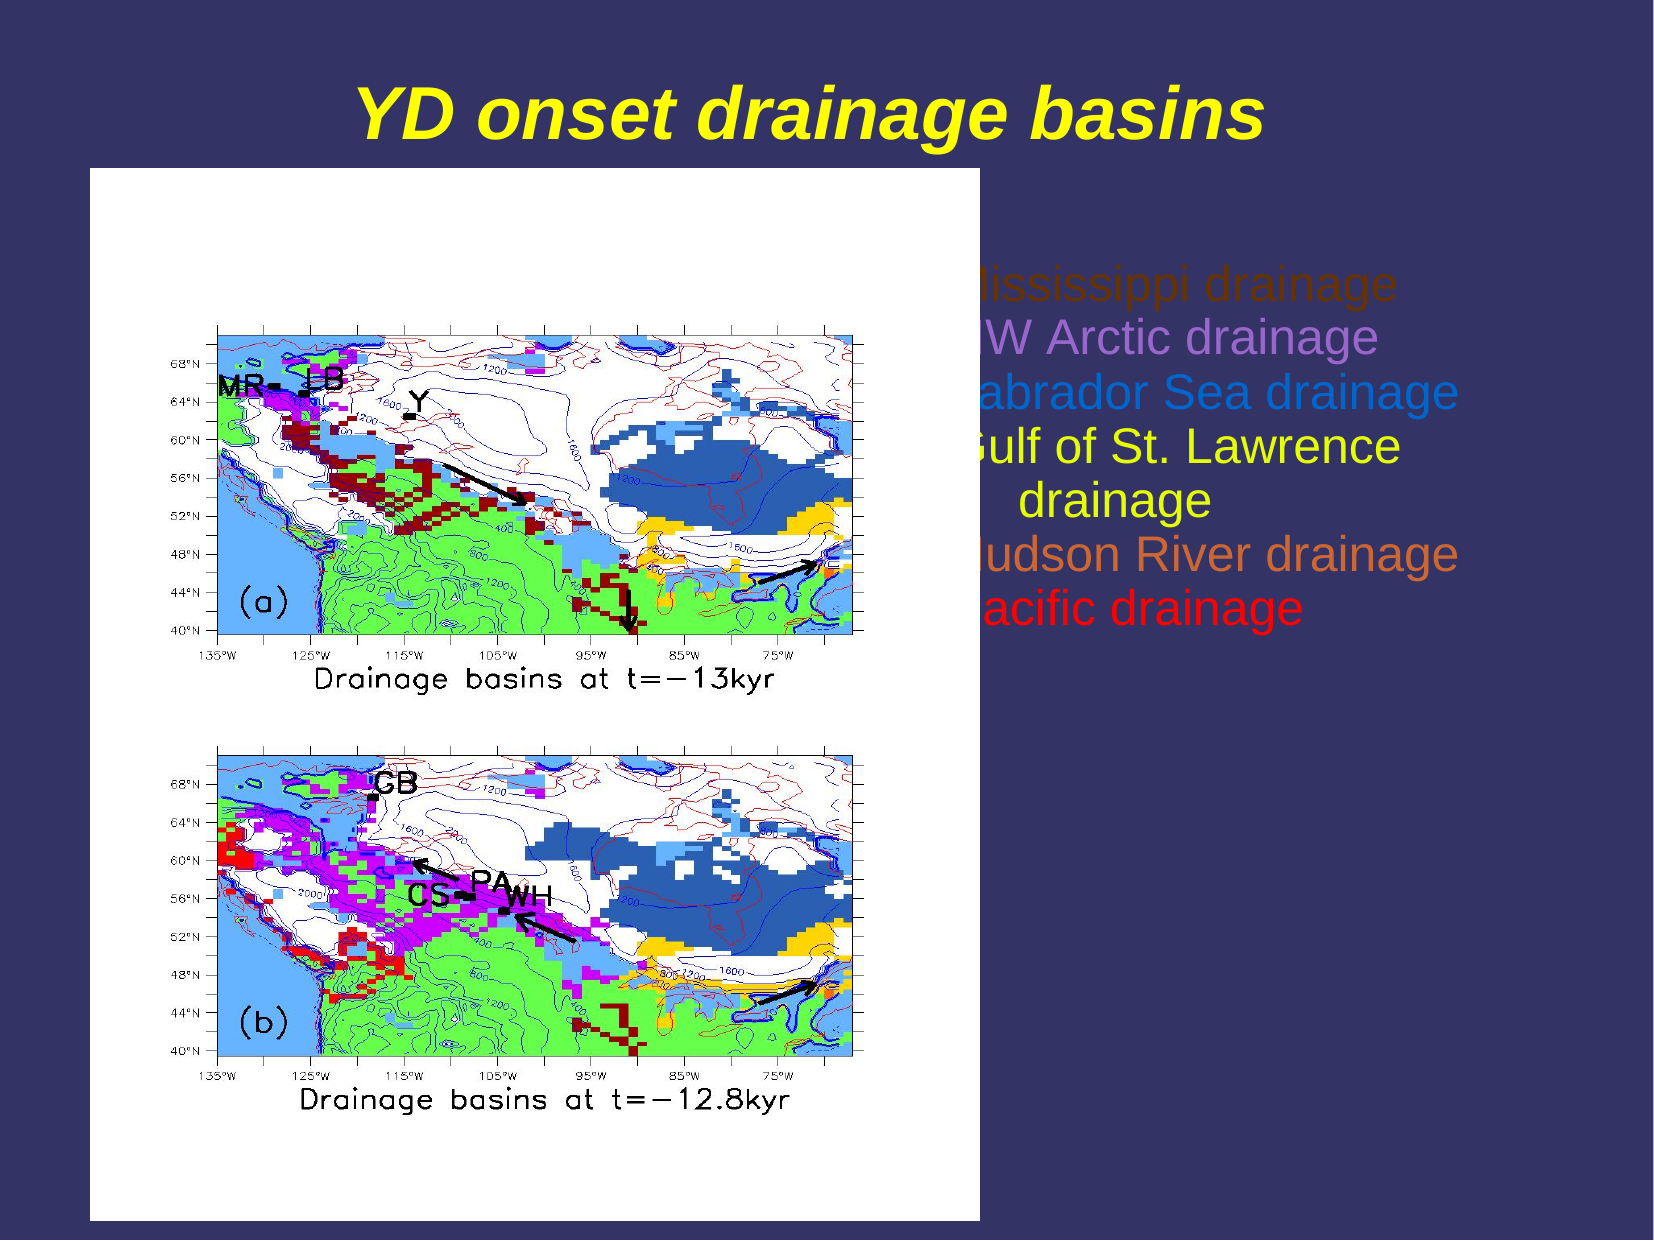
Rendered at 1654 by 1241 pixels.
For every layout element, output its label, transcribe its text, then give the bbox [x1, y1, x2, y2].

title YD onset drainage basins [103, 49, 1516, 181]
picture [90, 168, 980, 1221]
list Mississippi drainage NW Arctic drainage Labrador Sea drainage Gulf of St. Lawrence drainage Hudson River drainage Pacific drainage [980, 257, 1585, 1159]
